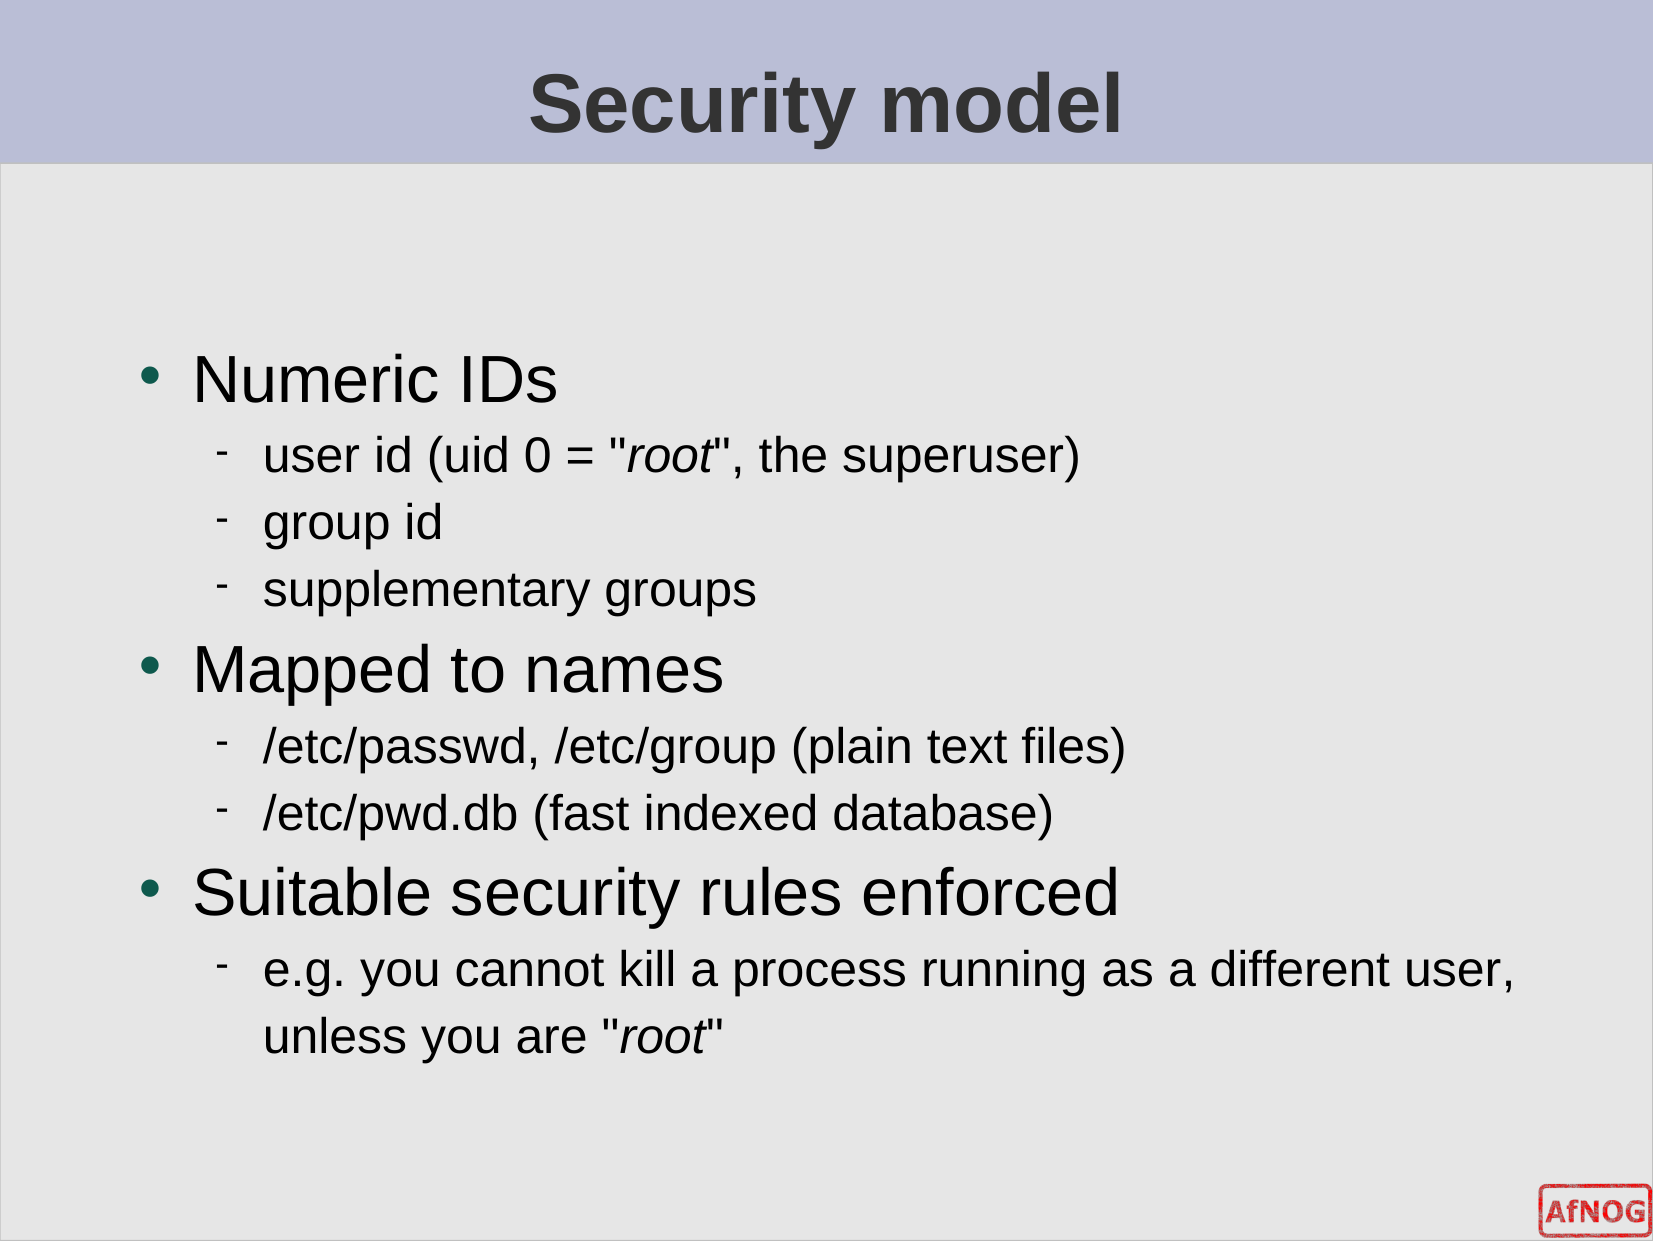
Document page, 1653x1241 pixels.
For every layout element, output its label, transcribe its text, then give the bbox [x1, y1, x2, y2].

title Security model [0, 0, 1653, 208]
list Numeric IDs user id (uid 0 = "root", the superuser) group id supplementary groups Mapped to names /etc/passwd, /etc/group (plain text files) /etc/pwd.db (fast indexed database) Suitable security rules enforced e.g. you cannot kill a process running as a different user, unless you are "root" [121, 322, 1560, 1133]
picture [1537, 1182, 1653, 1241]
